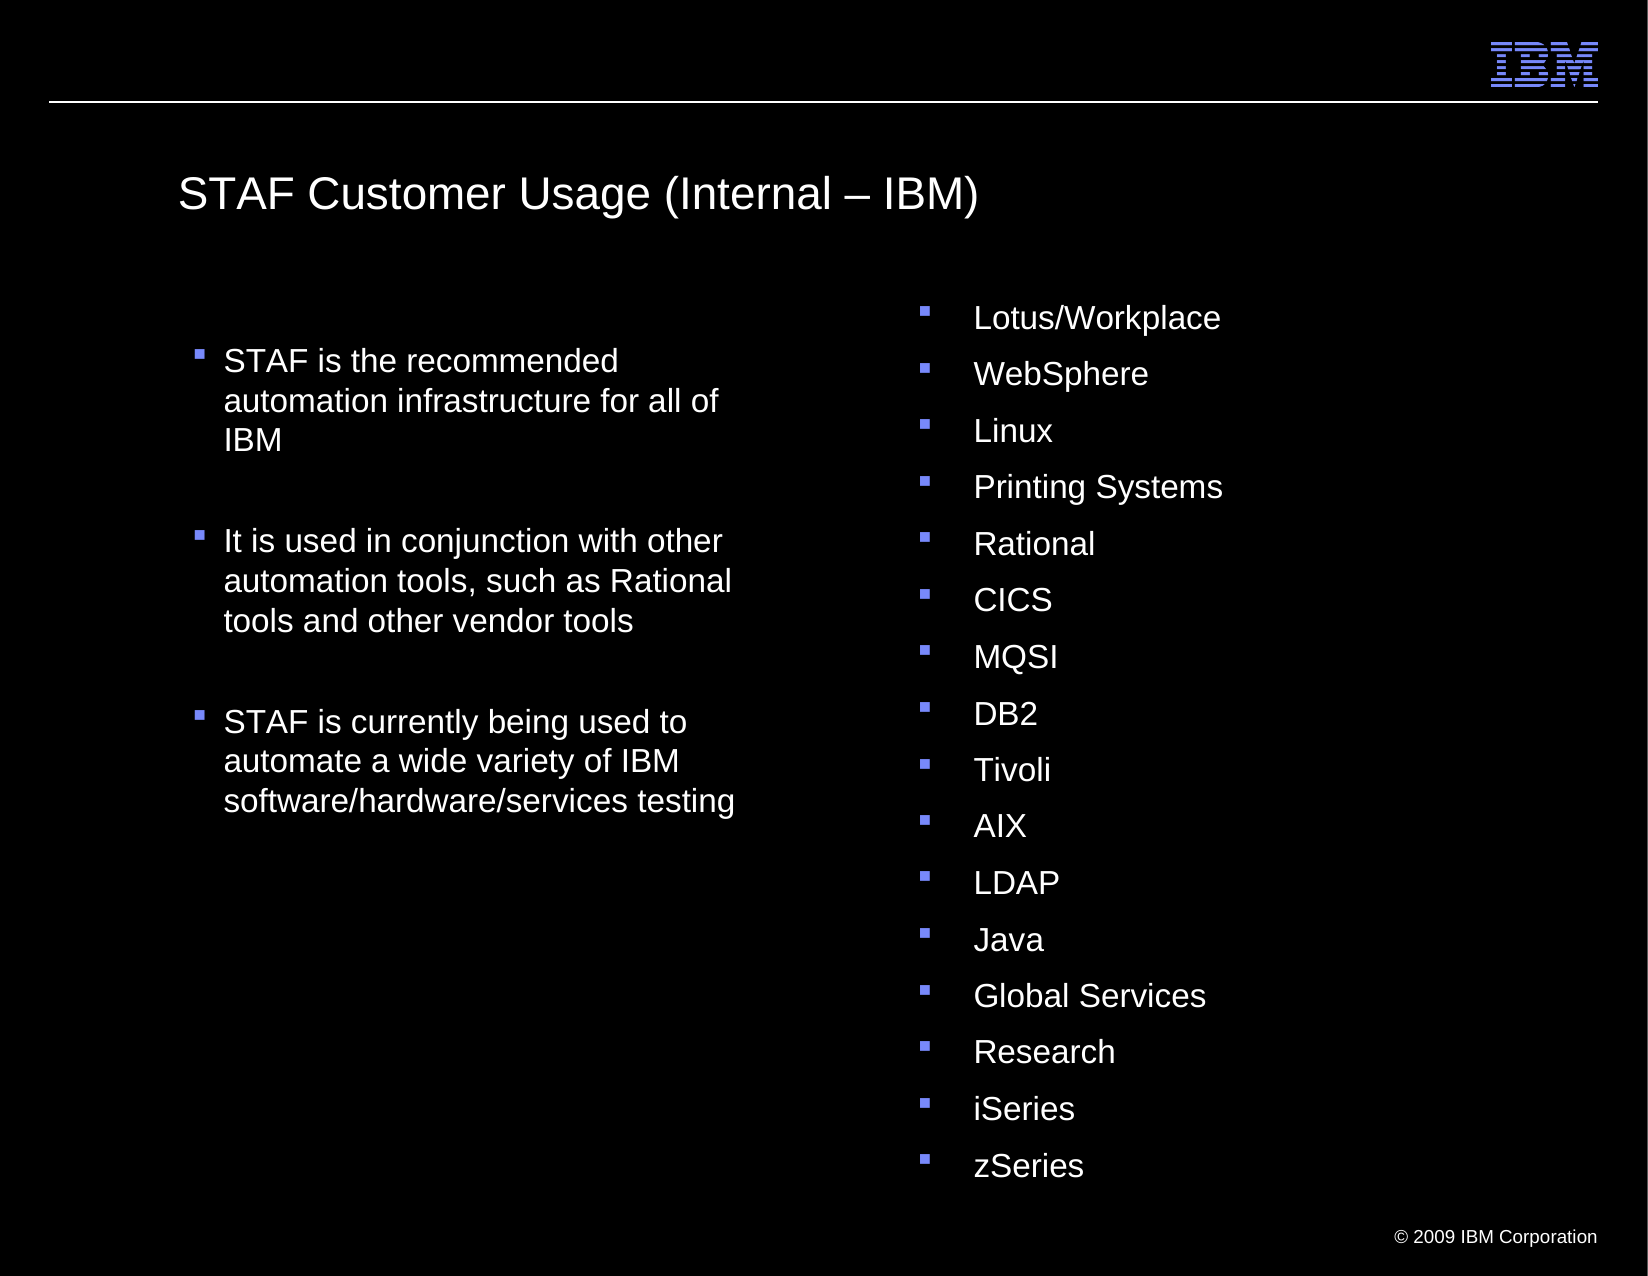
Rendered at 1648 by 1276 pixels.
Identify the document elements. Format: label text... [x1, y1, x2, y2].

title STAF Customer Usage (Internal – IBM) [161, 161, 1647, 255]
picture [1491, 42, 1598, 87]
text_box Lotus/Workplace WebSphere Linux Printing Systems Rational CICS MQSI DB2 Tivoli AIX LDAP Java Global Services Research iSeries zSeries [900, 287, 1549, 1094]
list STAF is the recommended automation infrastructure for all of IBM It is used in conjunction with other automation tools, such as Rational tools and other vendor tools STAF is currently being used to automate a wide variety of IBM software/hardware/services testing [175, 330, 787, 1193]
